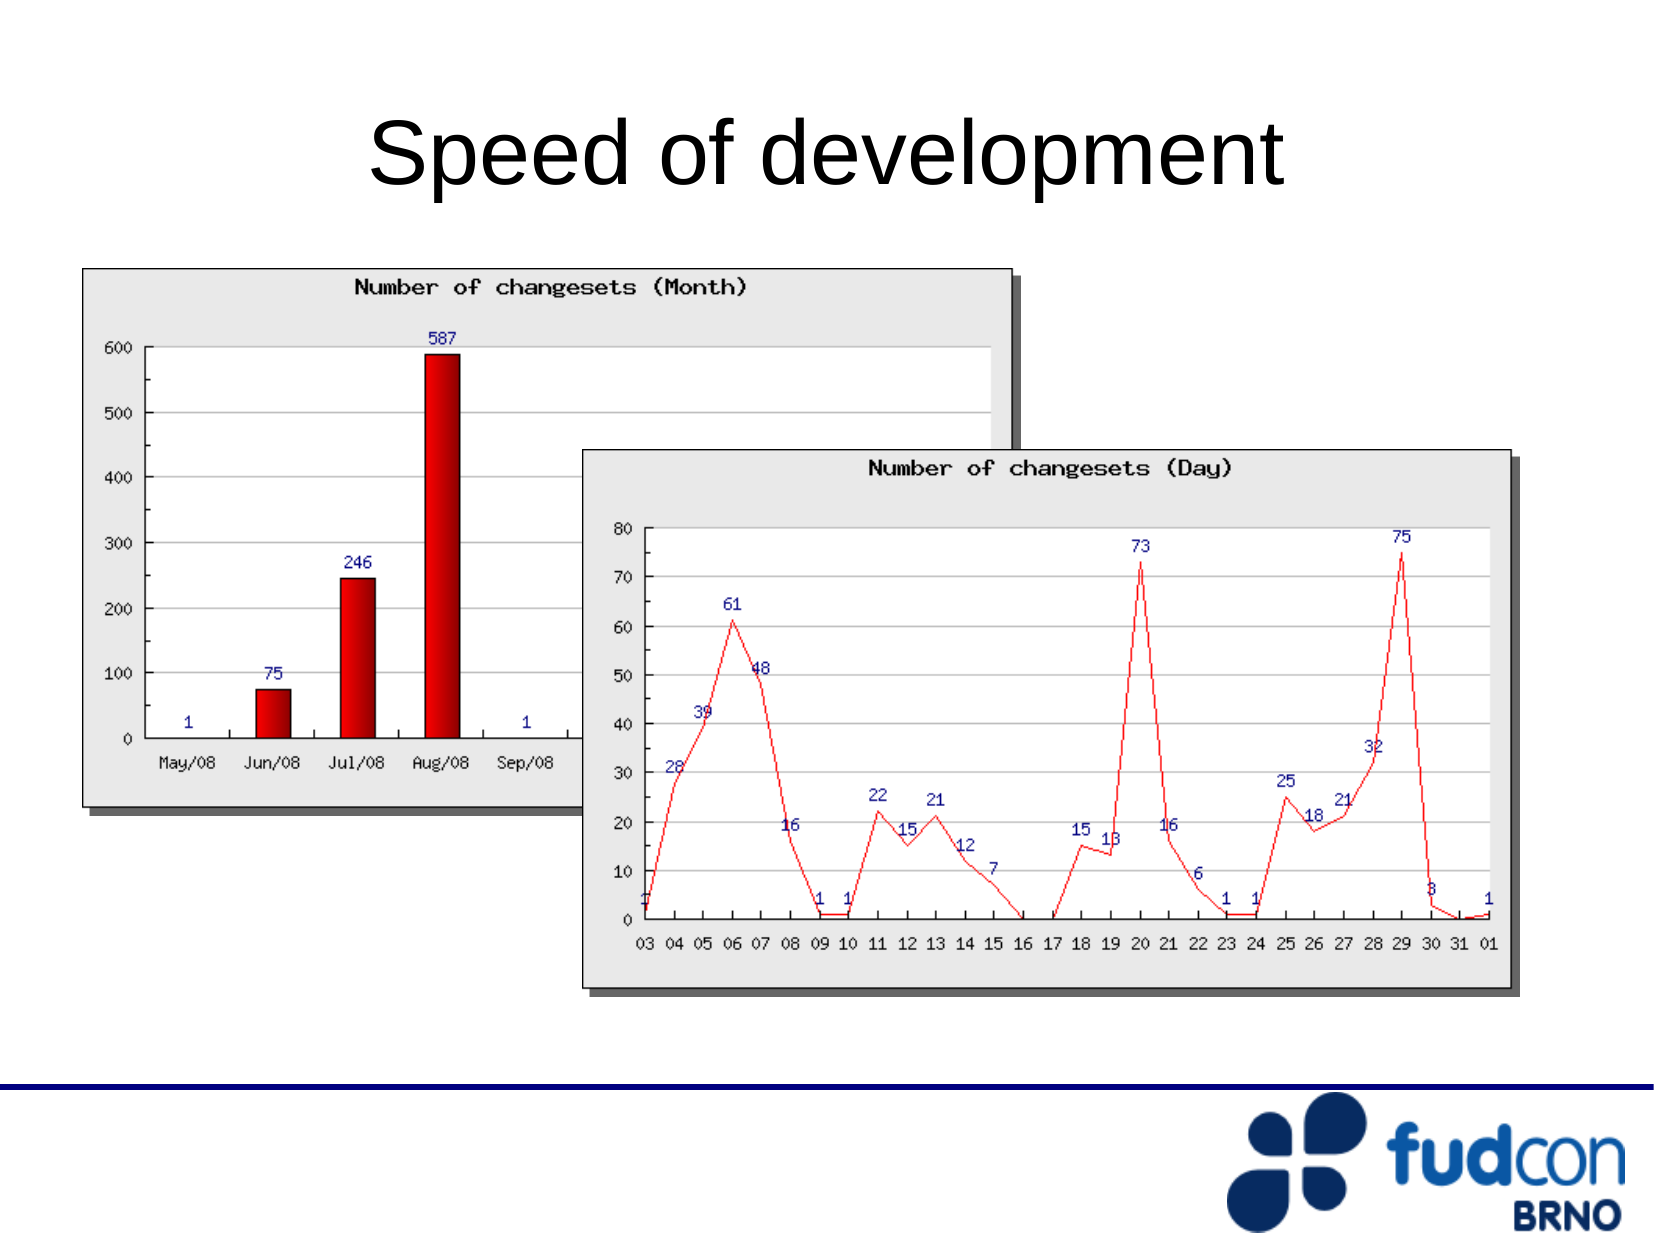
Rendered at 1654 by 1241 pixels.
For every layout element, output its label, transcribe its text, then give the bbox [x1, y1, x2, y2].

picture [1227, 1092, 1625, 1233]
title Speed of development [82, 49, 1571, 257]
picture [82, 268, 1520, 997]
